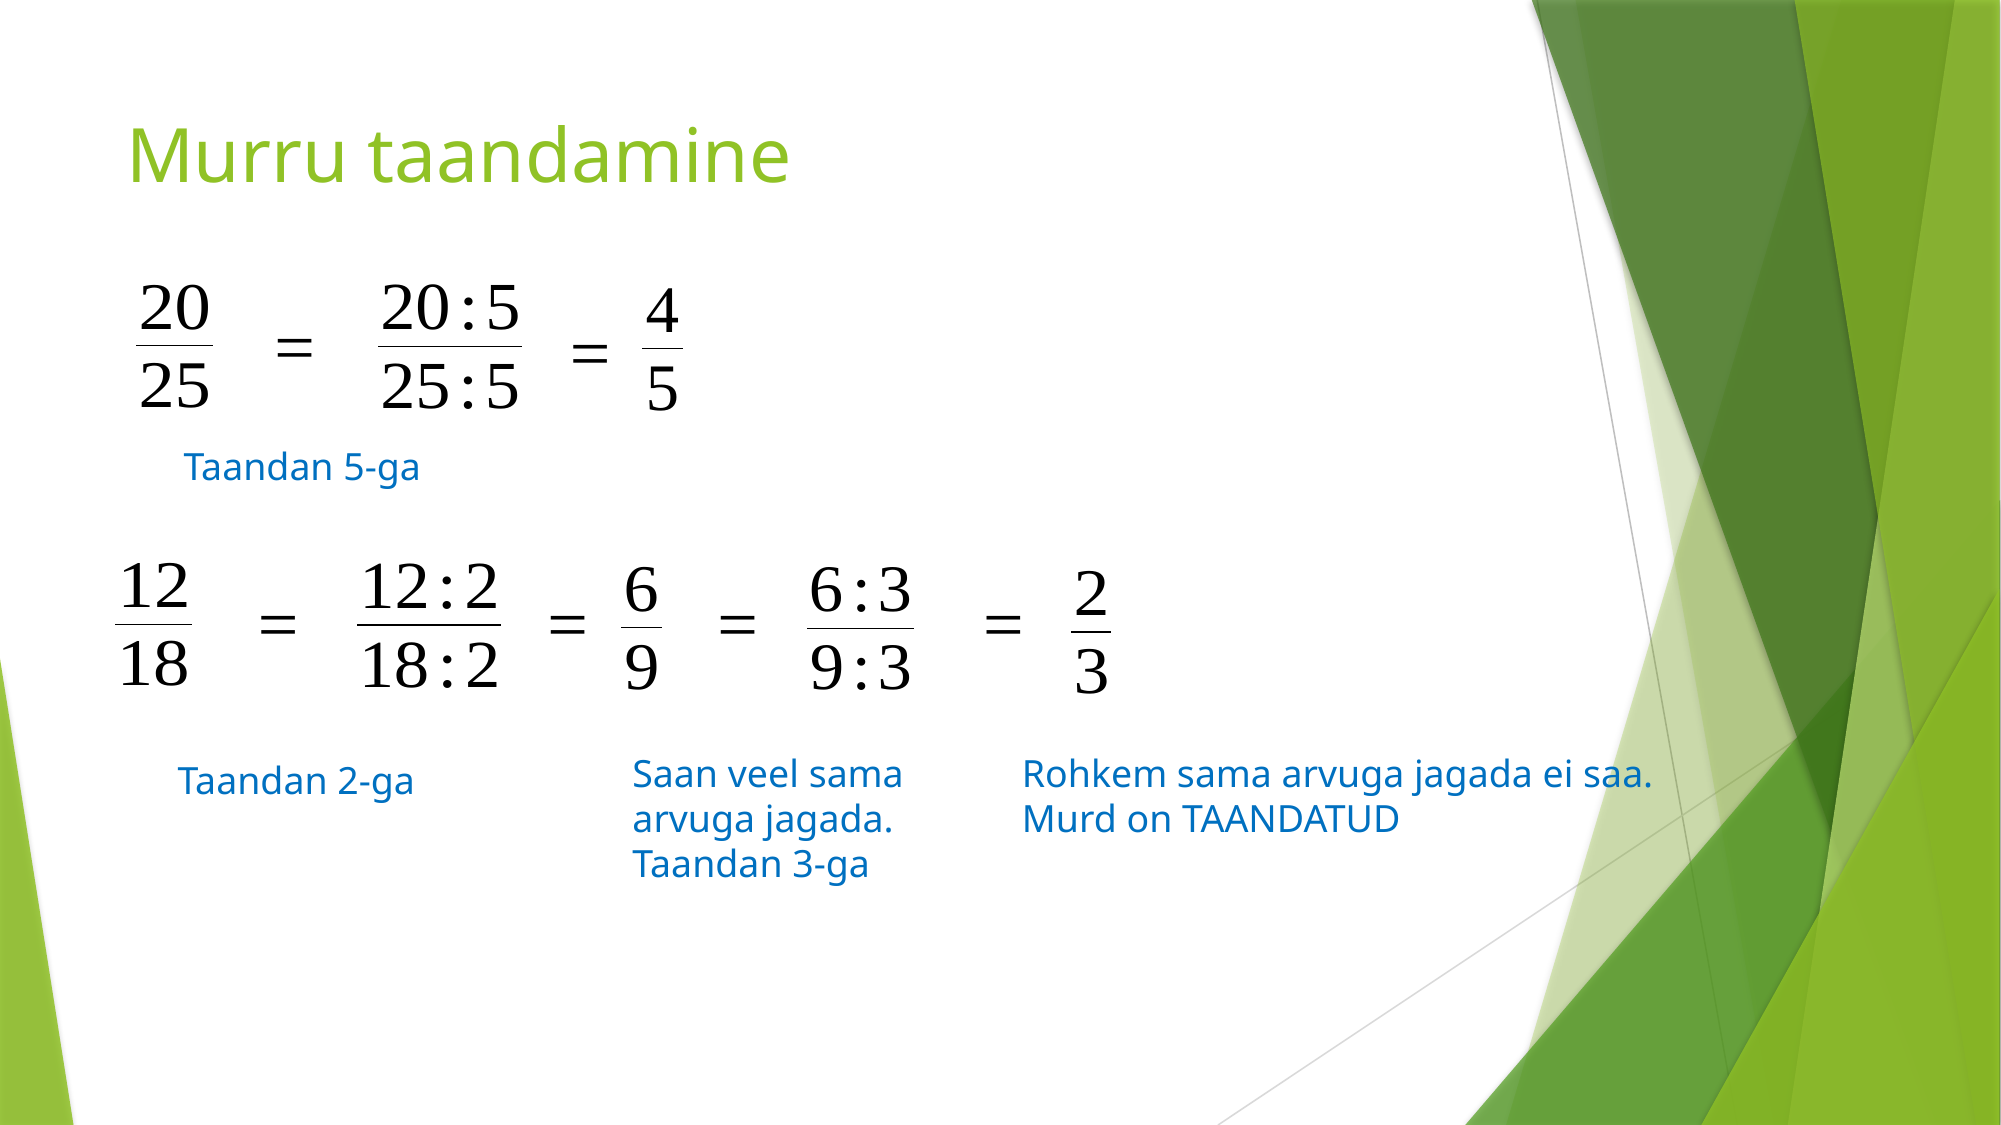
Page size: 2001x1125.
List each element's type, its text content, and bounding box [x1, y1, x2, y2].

text_box Rohkem sama arvuga jagada ei saa. Murd on TAANDATUD [1007, 742, 1669, 848]
chart [258, 313, 325, 378]
chart [634, 272, 692, 425]
chart [242, 590, 309, 655]
chart [531, 590, 598, 655]
chart [127, 269, 223, 422]
chart [553, 319, 621, 384]
chart [1062, 555, 1121, 708]
text_box Taandan 2-ga [162, 749, 430, 810]
title Murru taandamine [111, 99, 1522, 242]
chart [369, 269, 532, 424]
chart [106, 548, 202, 700]
chart [612, 551, 671, 704]
text_box Saan veel sama arvuga jagada. Taandan 3-ga [617, 742, 923, 893]
chart [701, 590, 768, 655]
chart [967, 590, 1034, 655]
chart [348, 548, 511, 702]
chart [798, 552, 923, 704]
text_box Taandan 5-ga [168, 435, 436, 496]
